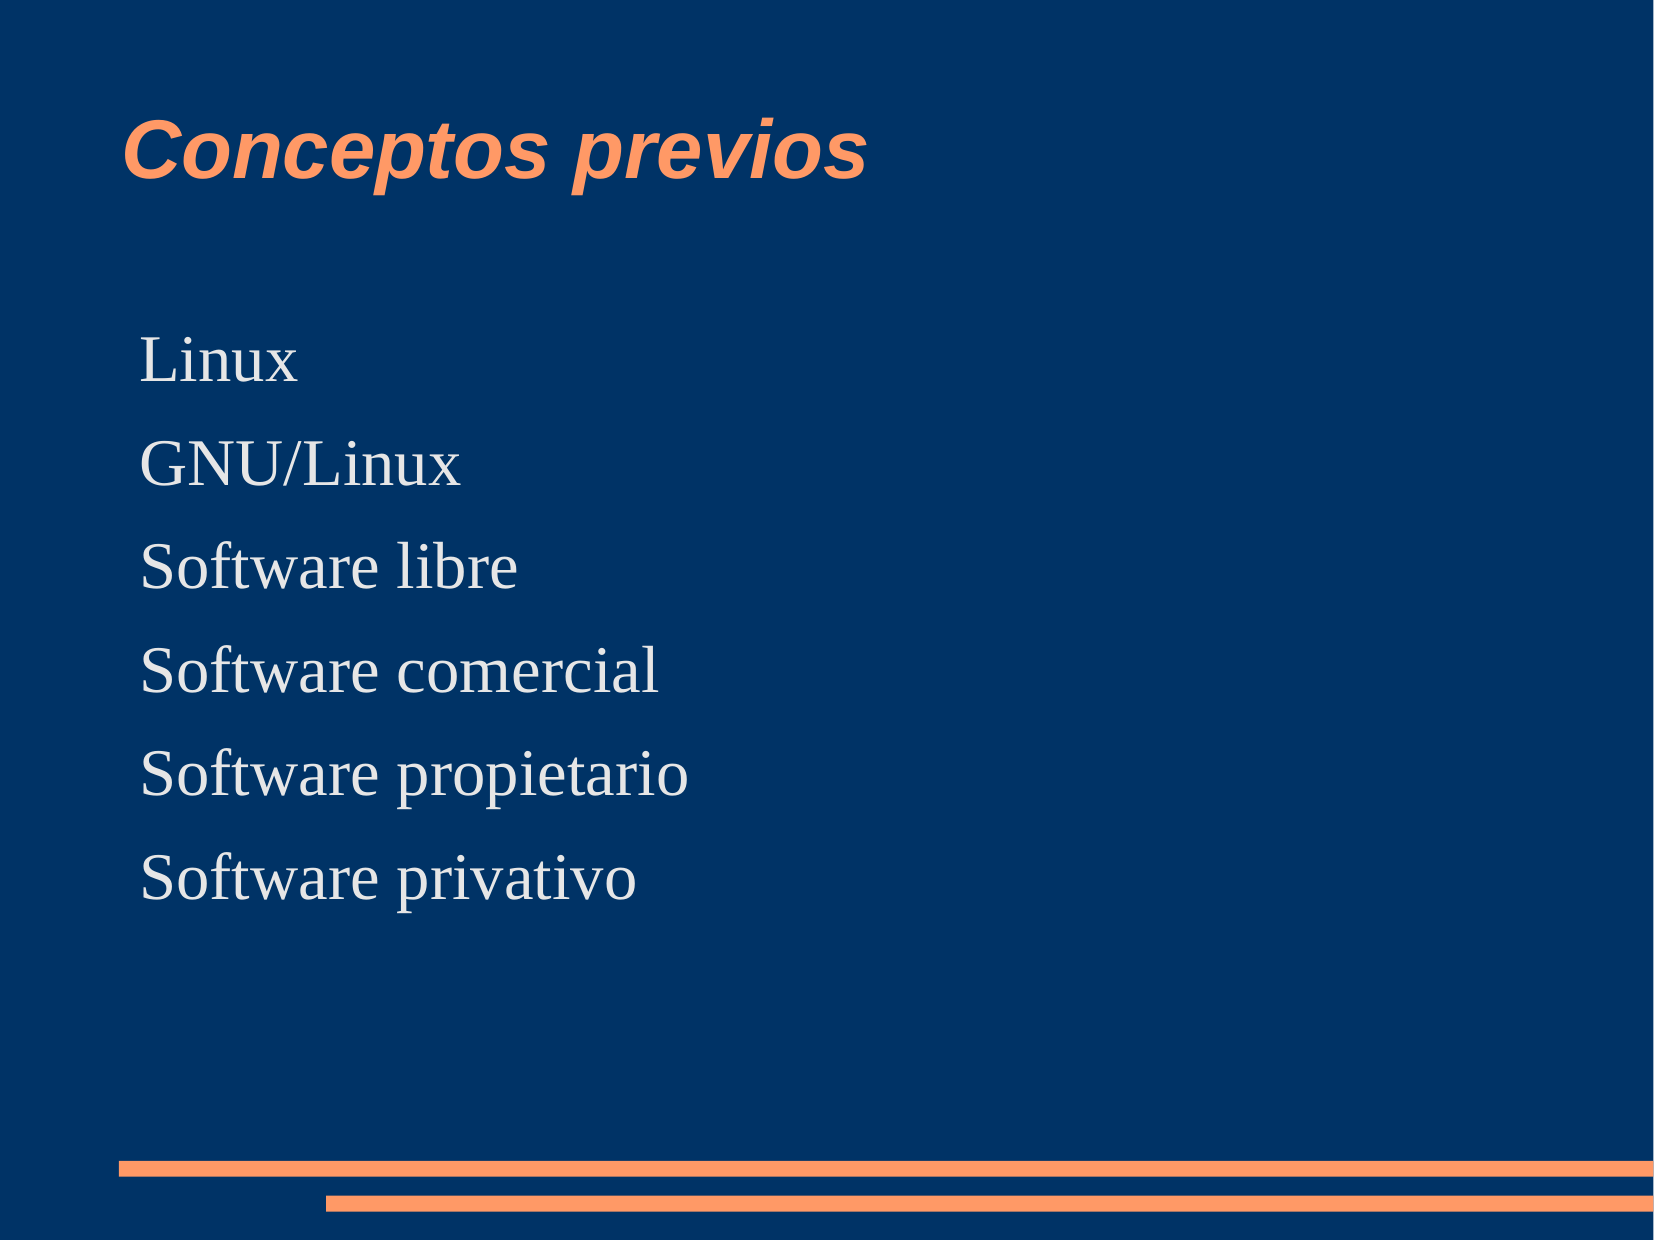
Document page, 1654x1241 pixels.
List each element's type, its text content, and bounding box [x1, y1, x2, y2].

list Linux GNU/Linux Software libre Software comercial Software propietario Software privativo [121, 322, 1561, 1118]
title Conceptos previos [121, 53, 1534, 246]
